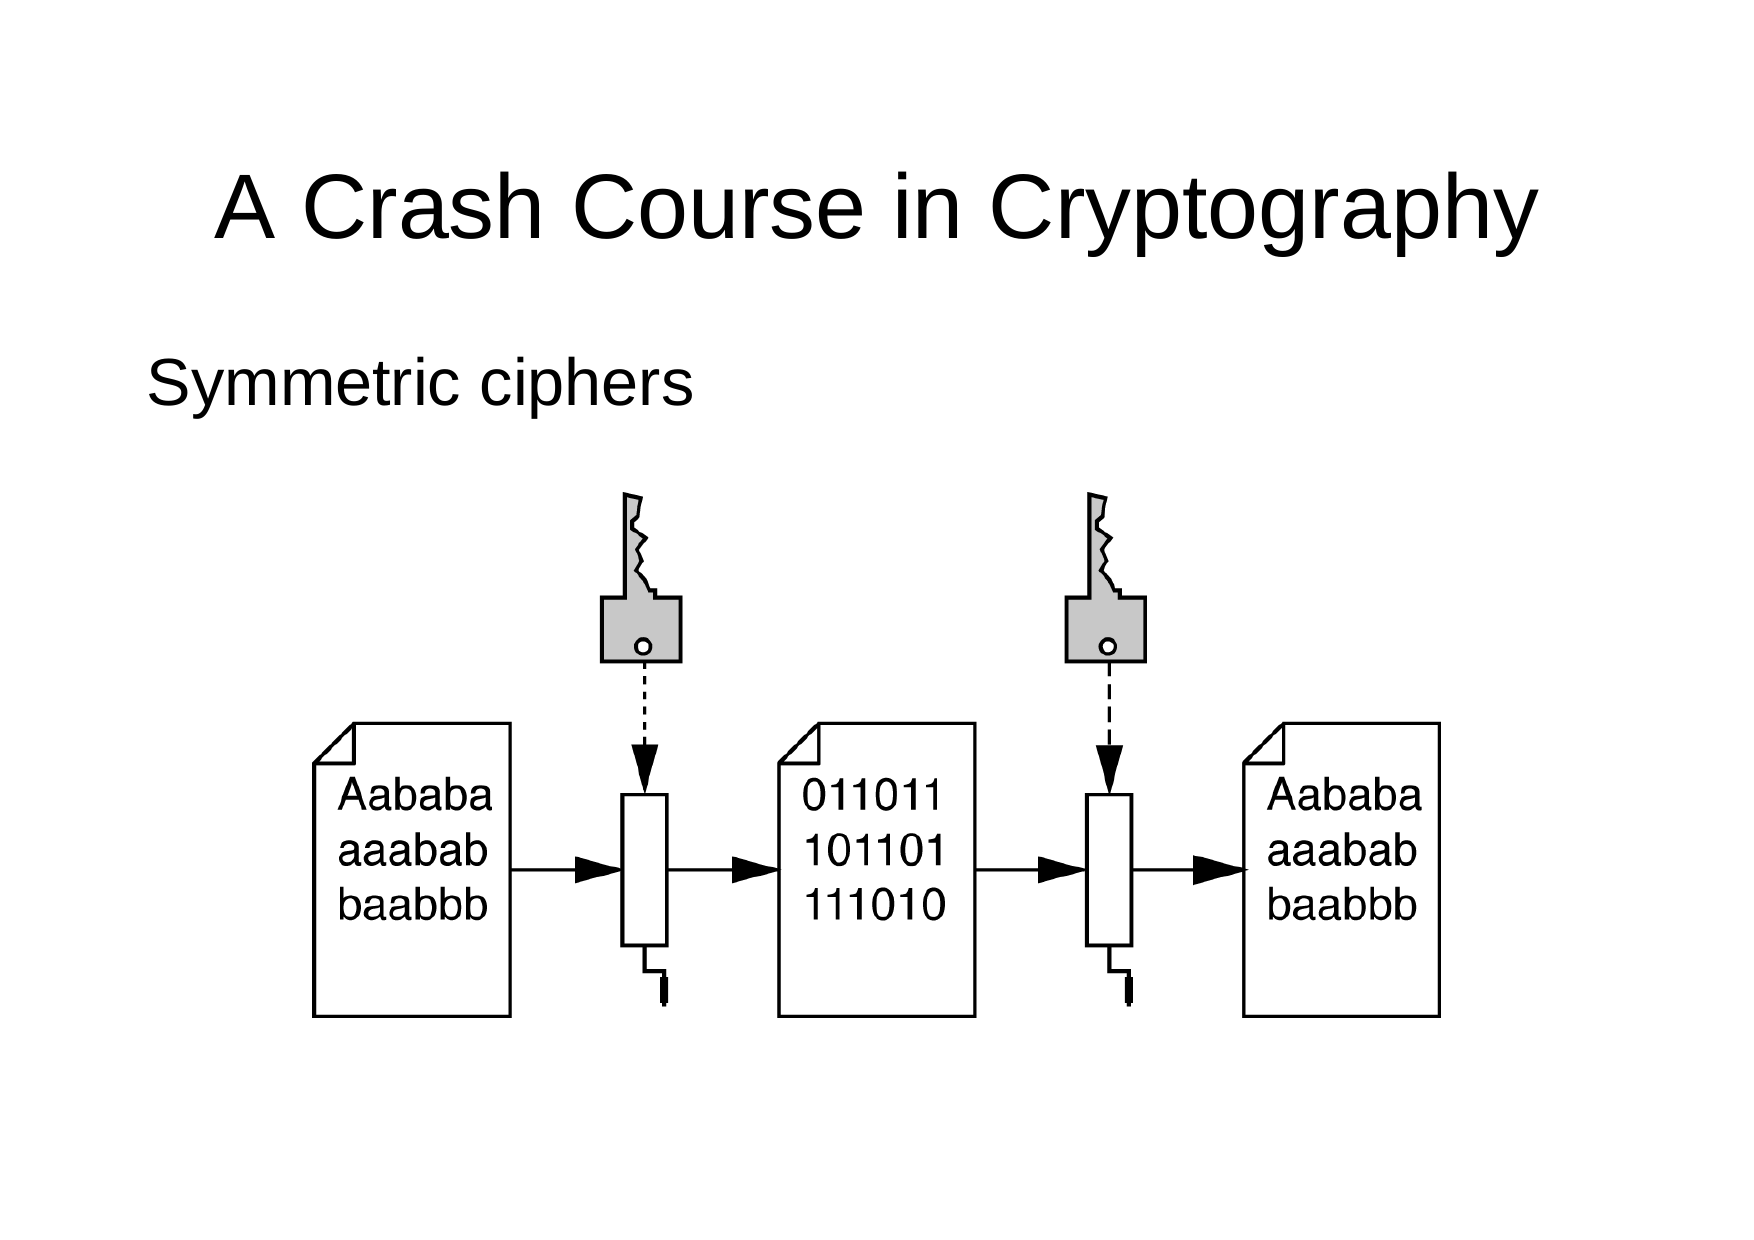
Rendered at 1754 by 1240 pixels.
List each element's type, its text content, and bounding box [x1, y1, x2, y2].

title A Crash Course in Cryptography [128, 102, 1627, 310]
picture [312, 492, 1441, 1018]
list Symmetric ciphers [128, 344, 1627, 1126]
